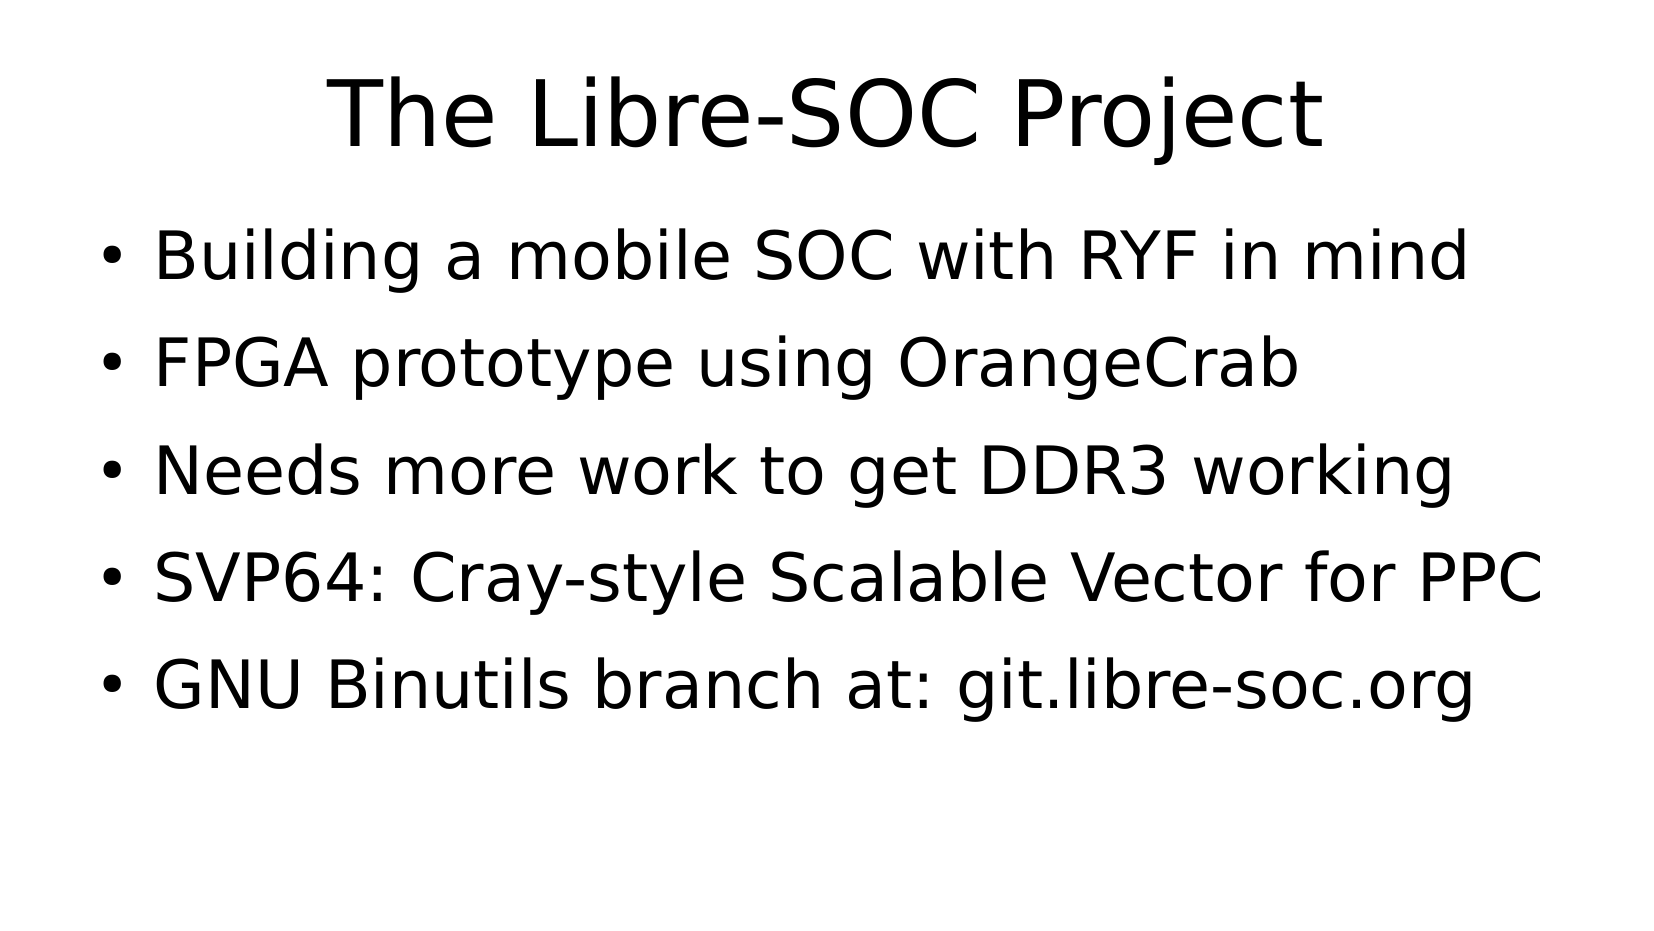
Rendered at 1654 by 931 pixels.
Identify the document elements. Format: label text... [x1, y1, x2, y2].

list Building a mobile SOC with RYF in mind FPGA prototype using OrangeCrab Needs more work to get DDR3 working SVP64: Cray-style Scalable Vector for PPC GNU Binutils branch at: git.libre-soc.org [82, 217, 1571, 758]
title The Libre-SOC Project [82, 37, 1571, 193]
